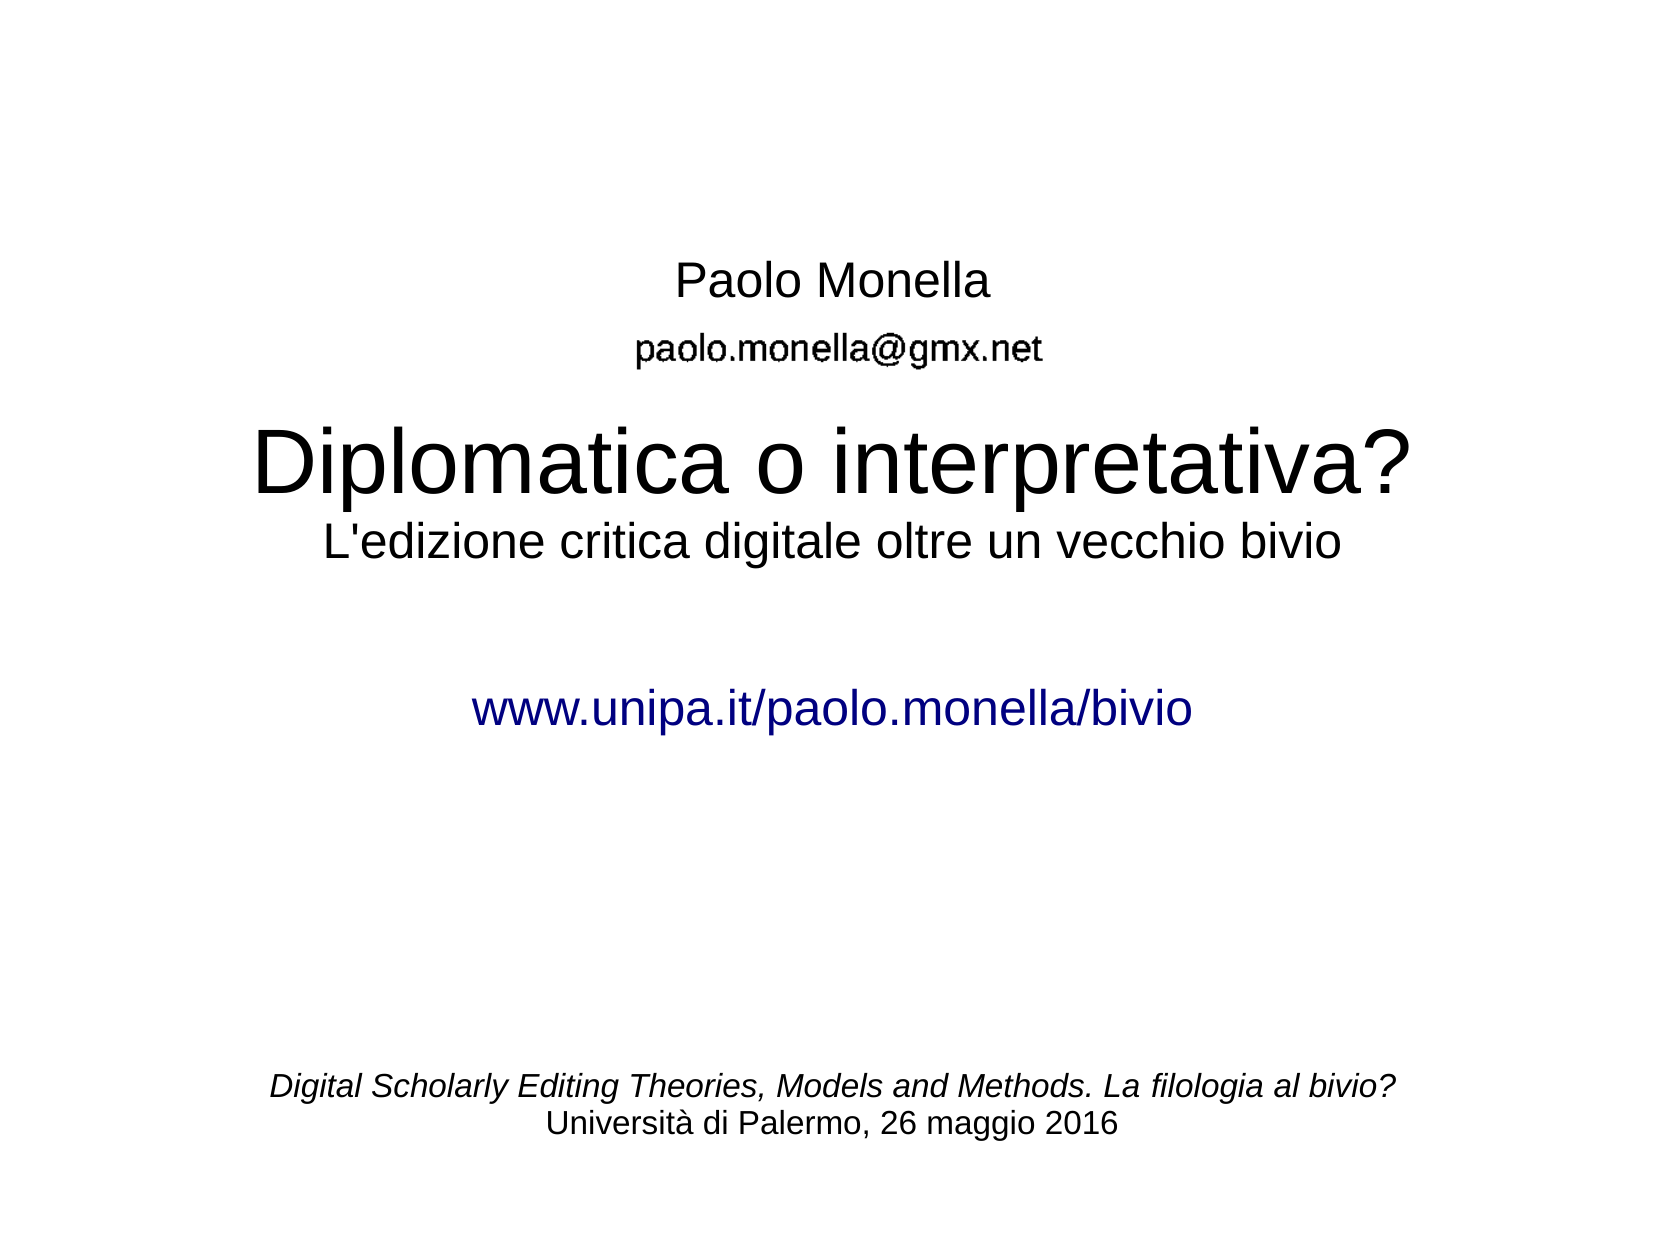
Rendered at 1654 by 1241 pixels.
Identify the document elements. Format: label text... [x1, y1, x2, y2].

subtitle Digital Scholarly Editing Theories, Models and Methods. La filologia al bivio? Università di Palermo, 26 maggio 2016 [129, 968, 1536, 1241]
title Paolo Monella Diplomatica o interpretativa? L'edizione critica digitale oltre un vecchio bivio www.unipa.it/paolo.monella/bivio [129, 250, 1536, 738]
picture [620, 322, 1055, 373]
